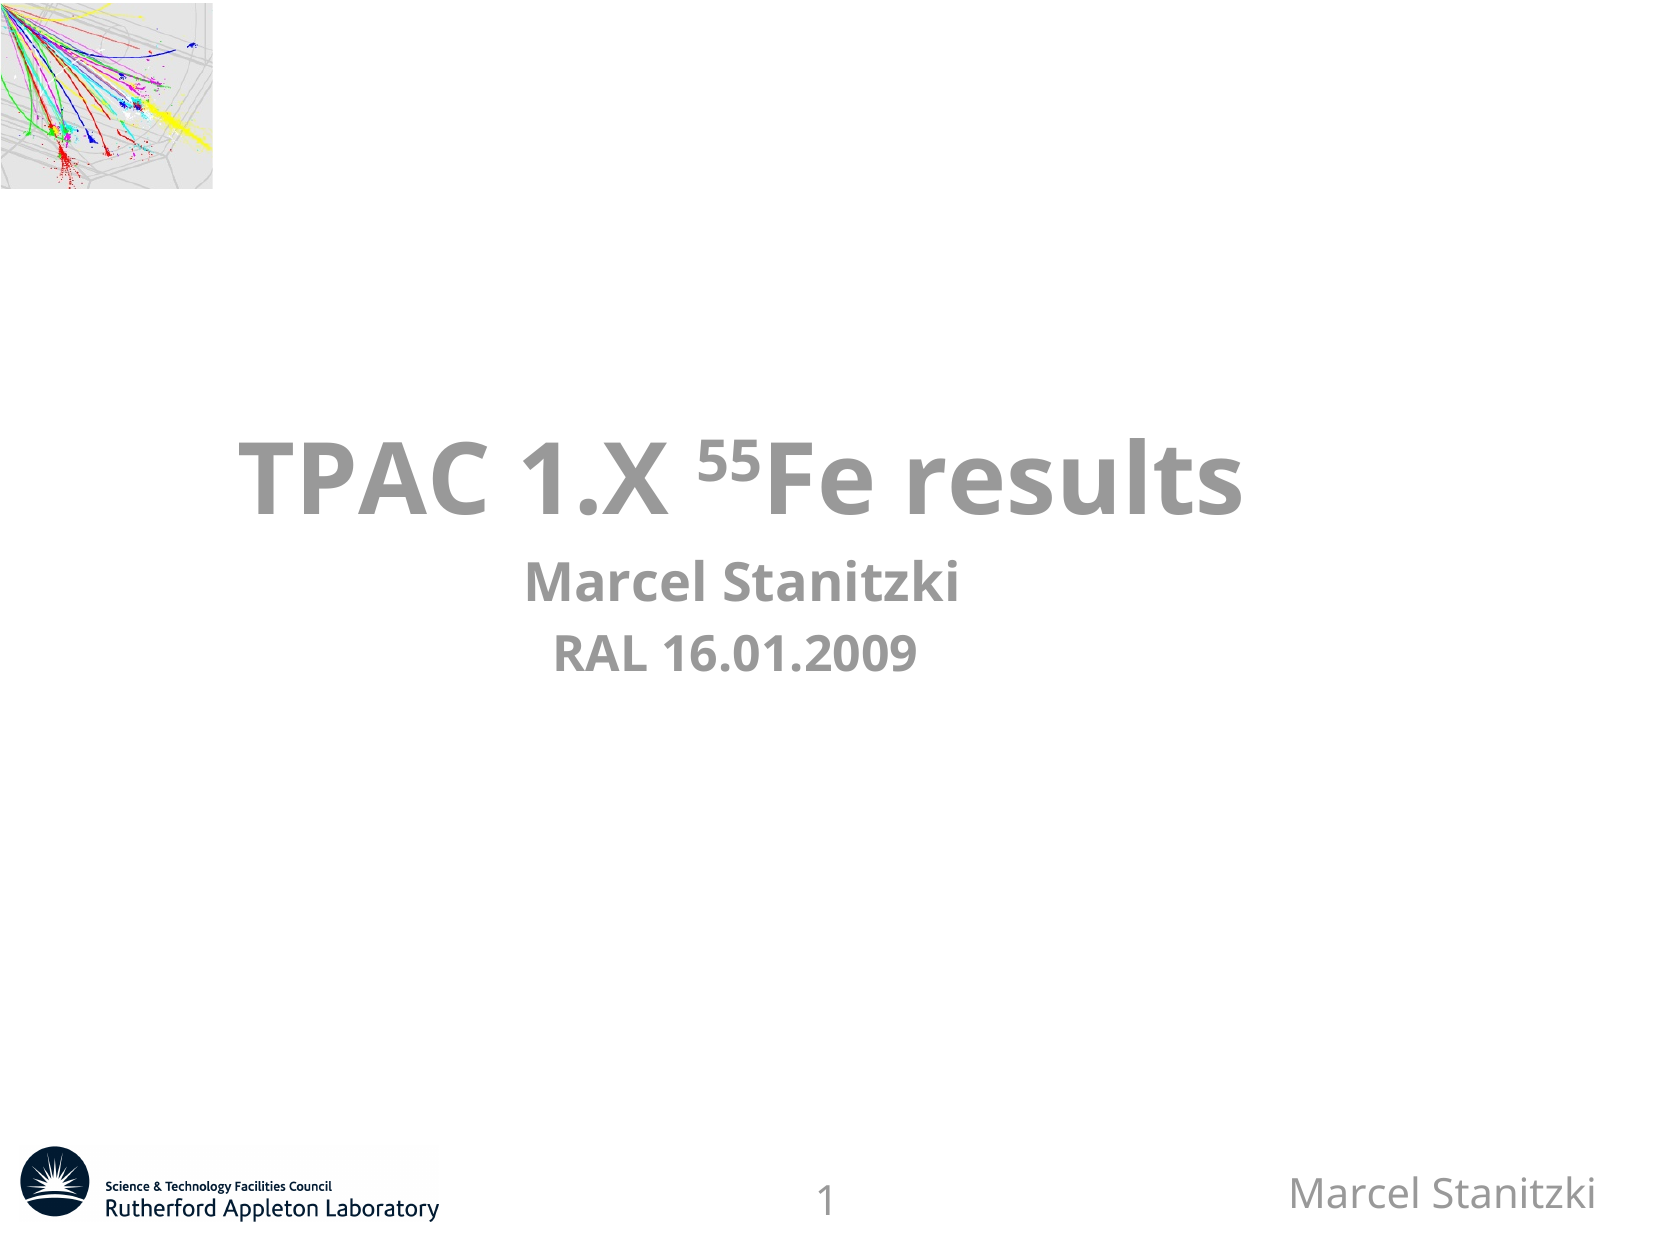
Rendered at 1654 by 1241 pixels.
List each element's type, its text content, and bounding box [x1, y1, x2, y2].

picture [19, 1145, 439, 1222]
picture [0, 3, 213, 189]
text_box TPAC 1.X 55Fe results Marcel Stanitzki RAL 16.01.2009 [223, 399, 1431, 784]
